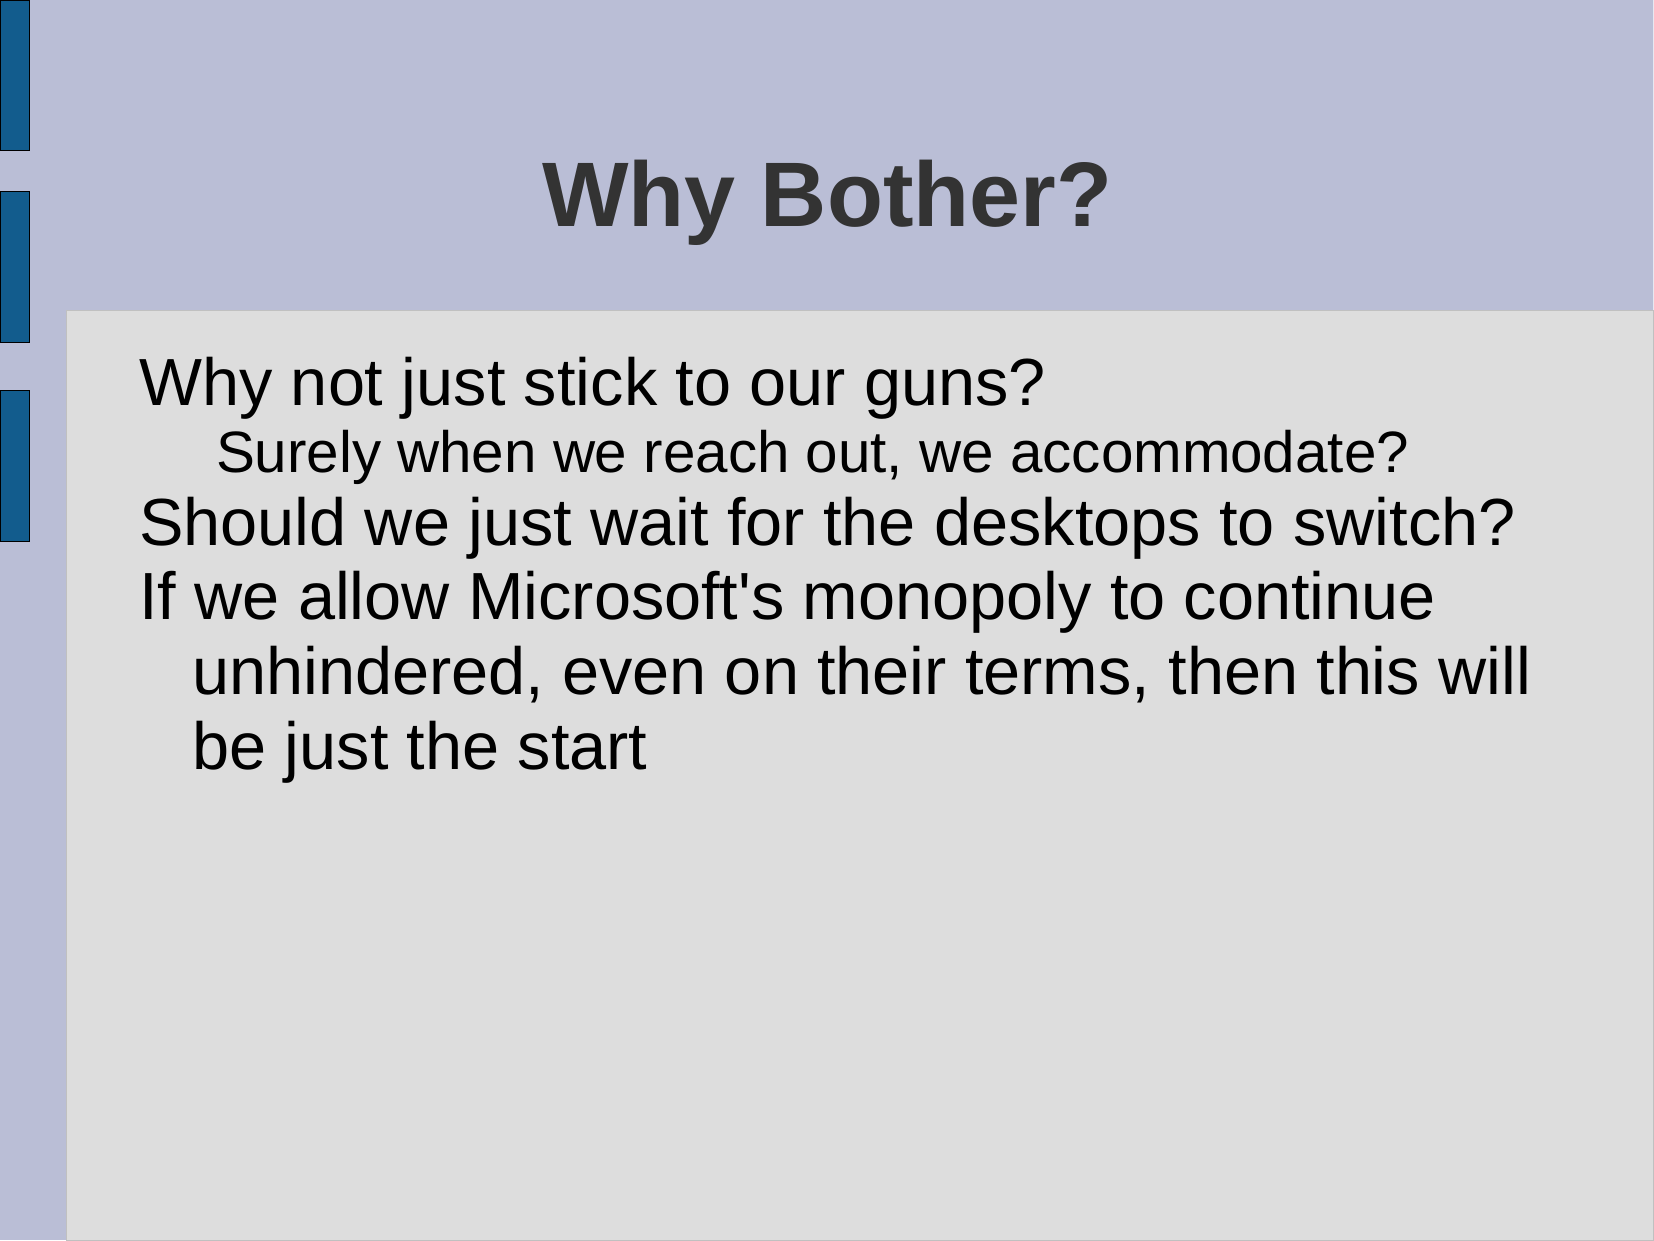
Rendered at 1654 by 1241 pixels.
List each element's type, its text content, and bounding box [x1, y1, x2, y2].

title Why Bother? [121, 91, 1534, 299]
list Why not just stick to our guns? Surely when we reach out, we accommodate? Should we just wait for the desktops to switch? If we allow Microsoft's monopoly to continue unhindered, even on their terms, then this will be just the start [121, 344, 1534, 1127]
